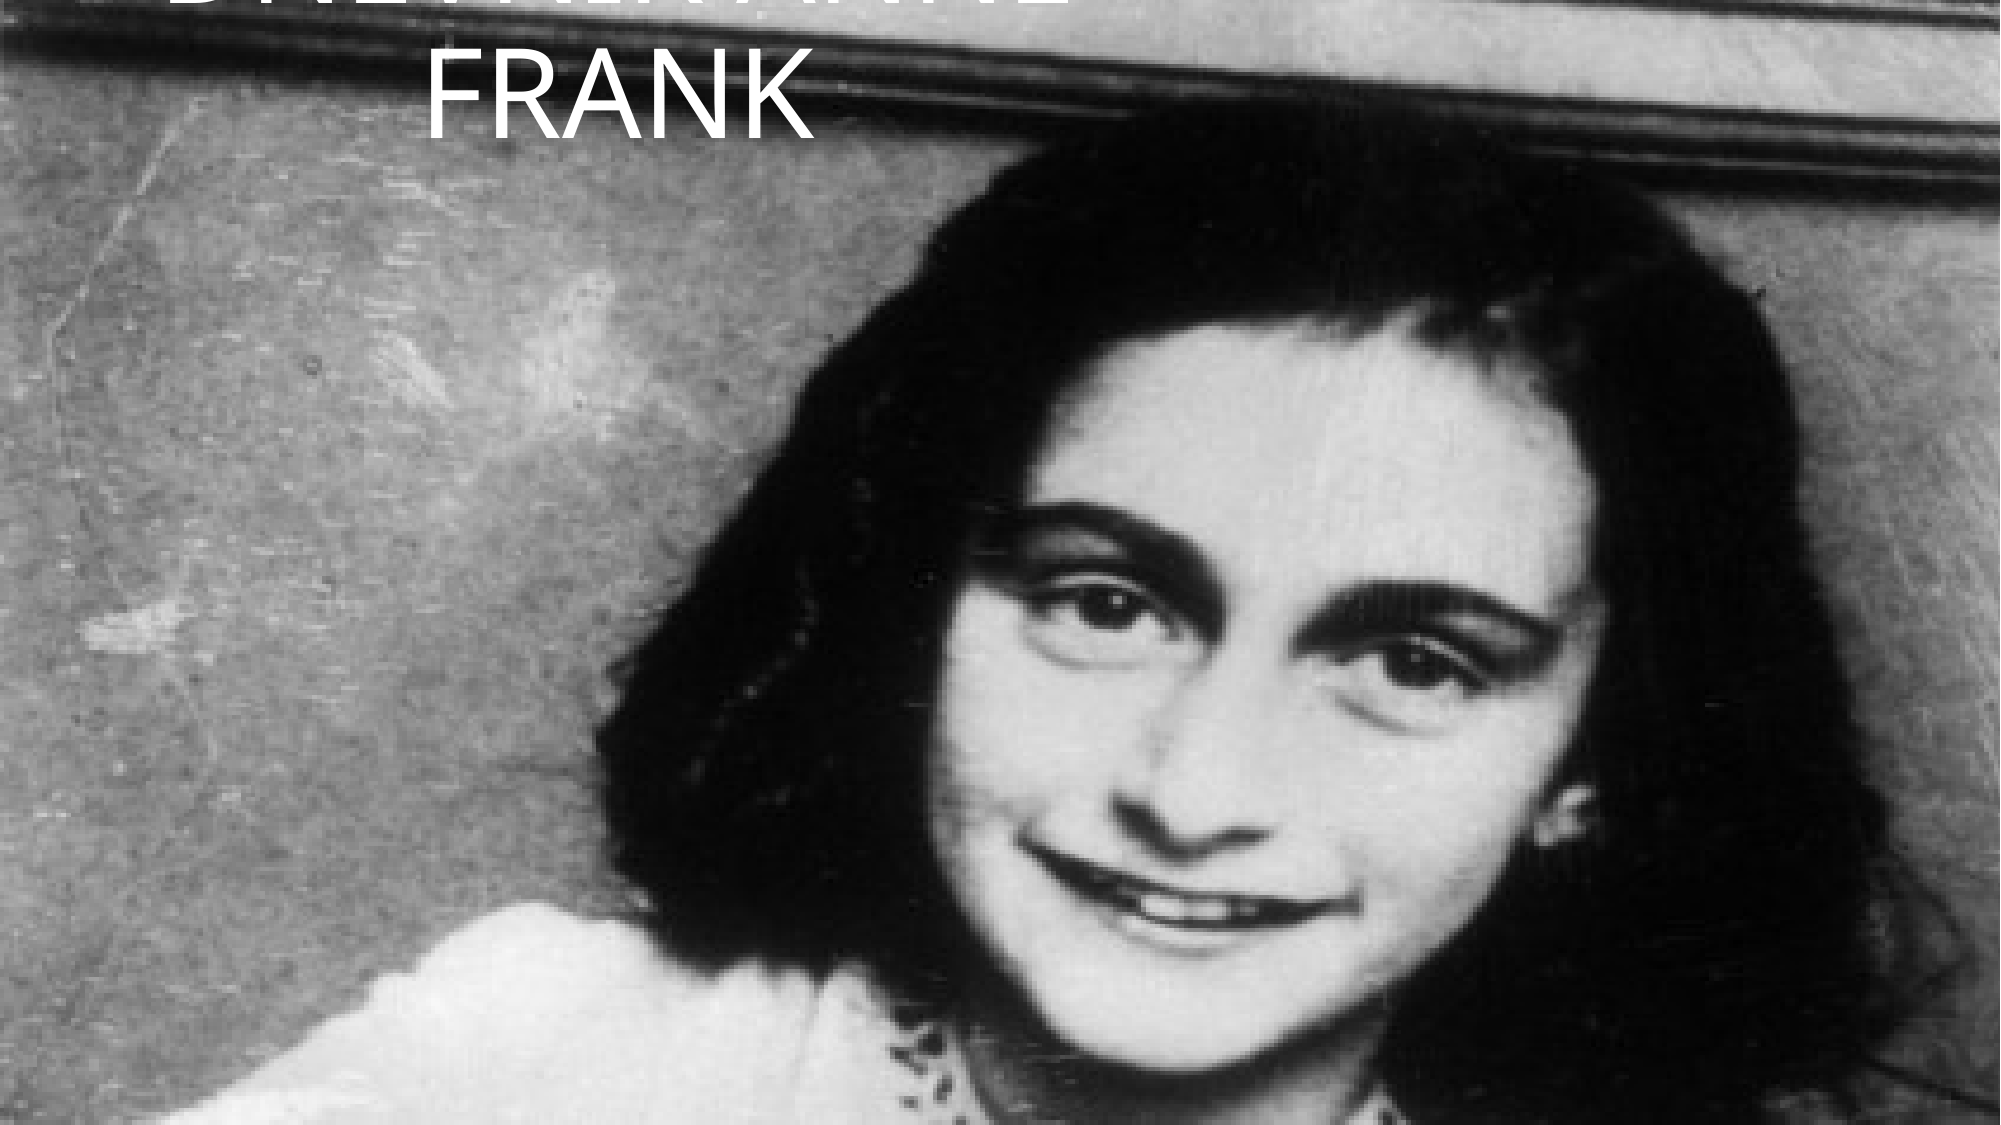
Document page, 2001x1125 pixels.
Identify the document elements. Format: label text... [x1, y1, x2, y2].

picture [0, 0, 2000, 1125]
subtitle [94, 209, 500, 295]
title DNEVNIK ANNE FRANK [0, 0, 1235, 174]
